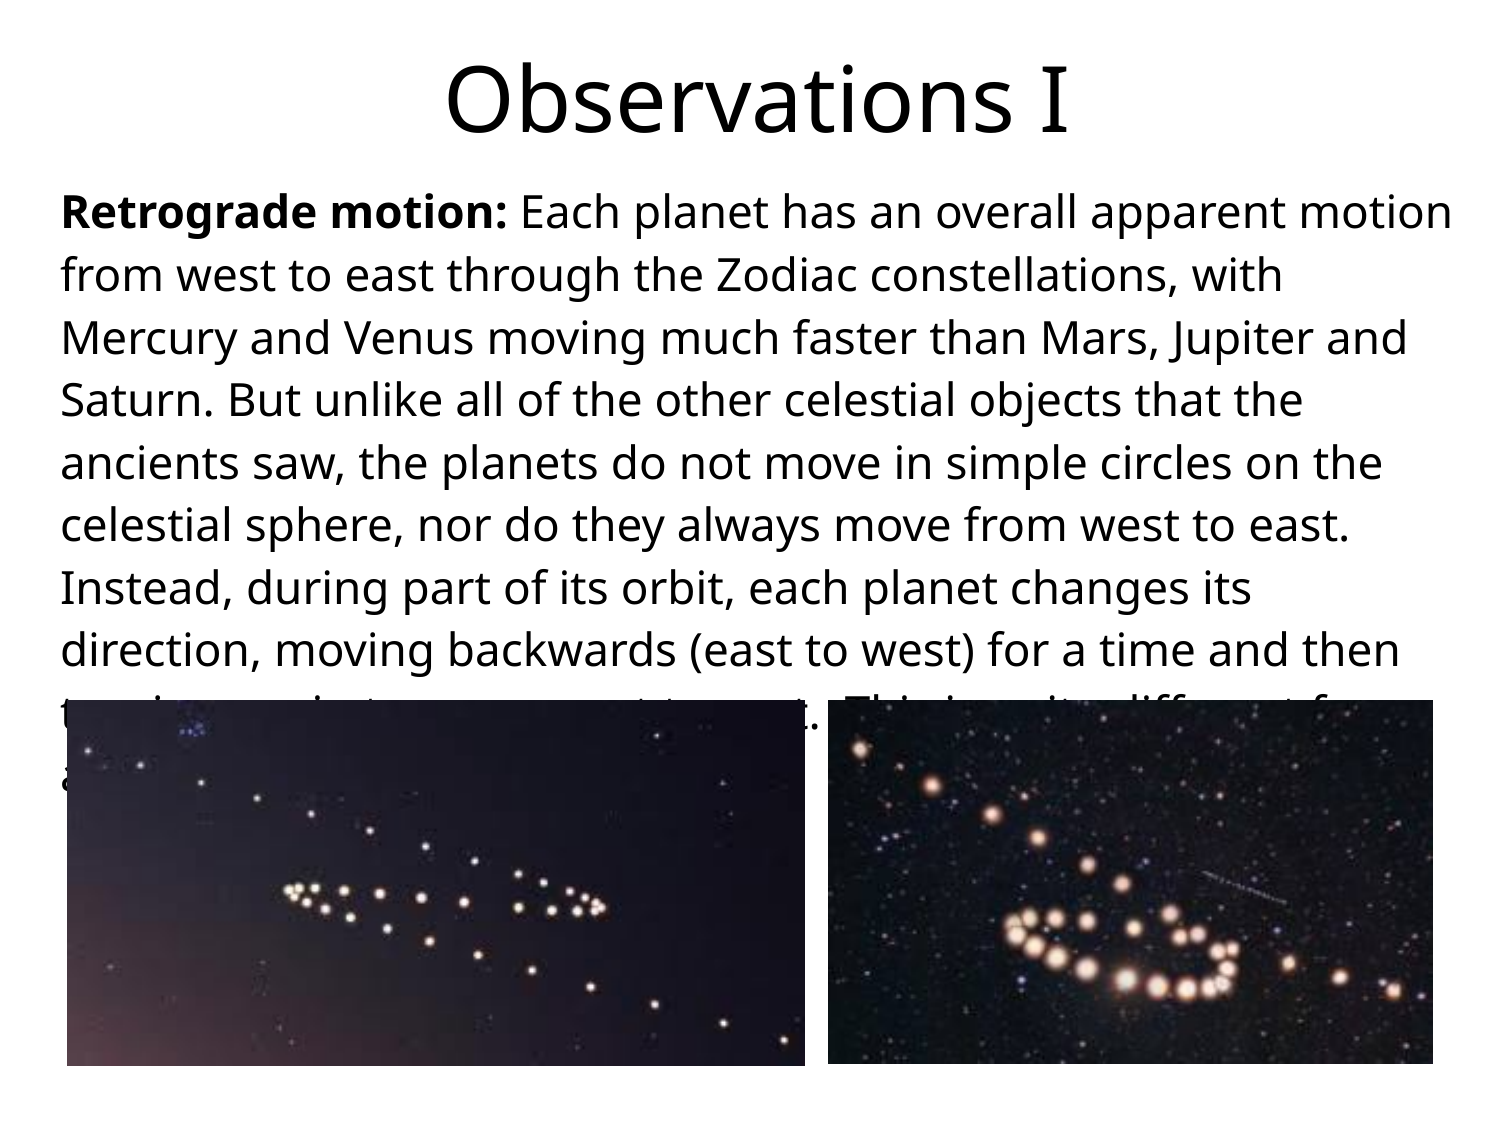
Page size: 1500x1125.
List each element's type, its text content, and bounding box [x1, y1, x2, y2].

title Observations I [60, 43, 1456, 151]
picture [67, 700, 805, 1066]
picture [828, 700, 1433, 1064]
list Retrograde motion: Each planet has an overall apparent motion from west to east through the Zodiac constellations, with Mercury and Venus moving much faster than Mars, Jupiter and Saturn. But unlike all of the other celestial objects that the ancients saw, the planets do not move in simple circles on the celestial sphere, nor do they always move from west to east. Instead, during part of its orbit, each planet changes its direction, moving backwards (east to west) for a time and then turning again to move west to east. This is quite different from all other objects in the sky! [60, 179, 1456, 991]
